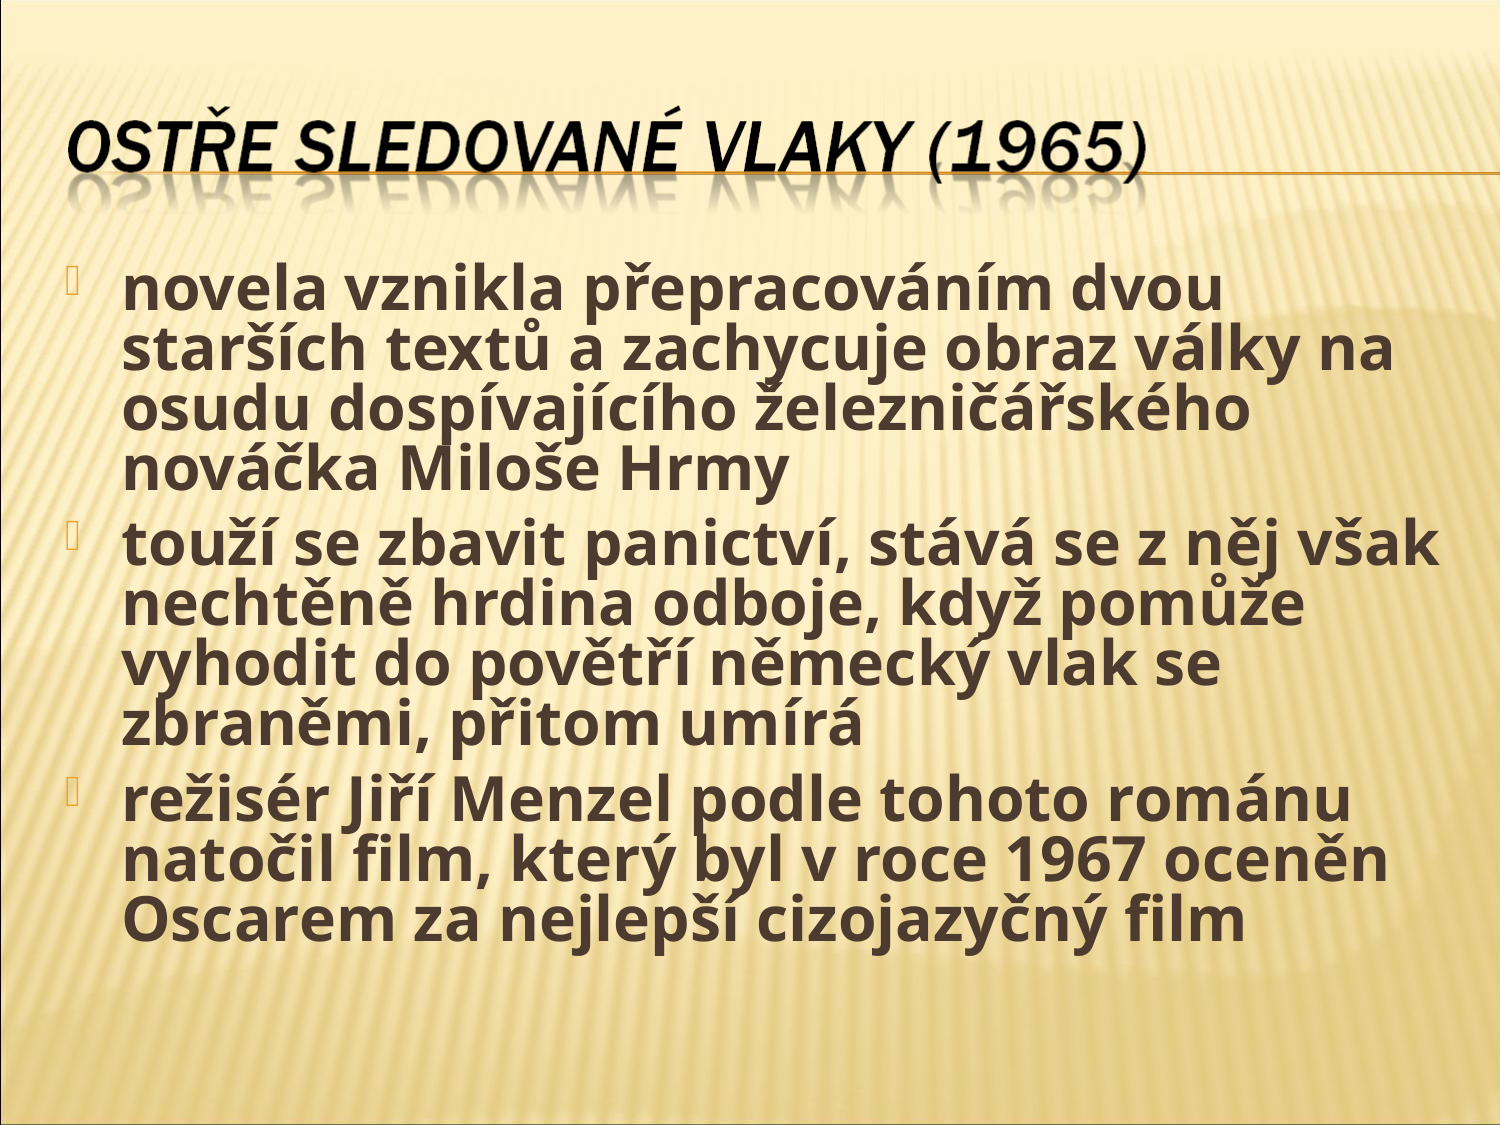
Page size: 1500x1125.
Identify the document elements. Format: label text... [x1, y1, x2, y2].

picture [0, 0, 1500, 1125]
list novela vznikla přepracováním dvou starších textů a zachycuje obraz války na osudu dospívajícího železničářského nováčka Miloše Hrmy touží se zbavit panictví, stává se z něj však nechtěně hrdina odboje, když pomůže vyhodit do povětří německý vlak se zbraněmi, přitom umírá režisér Jiří Menzel podle tohoto románu natočil film, který byl v roce 1967 oceněn Oscarem za nejlepší cizojazyčný film [50, 254, 1476, 1097]
text_box [16, 73, 1477, 264]
